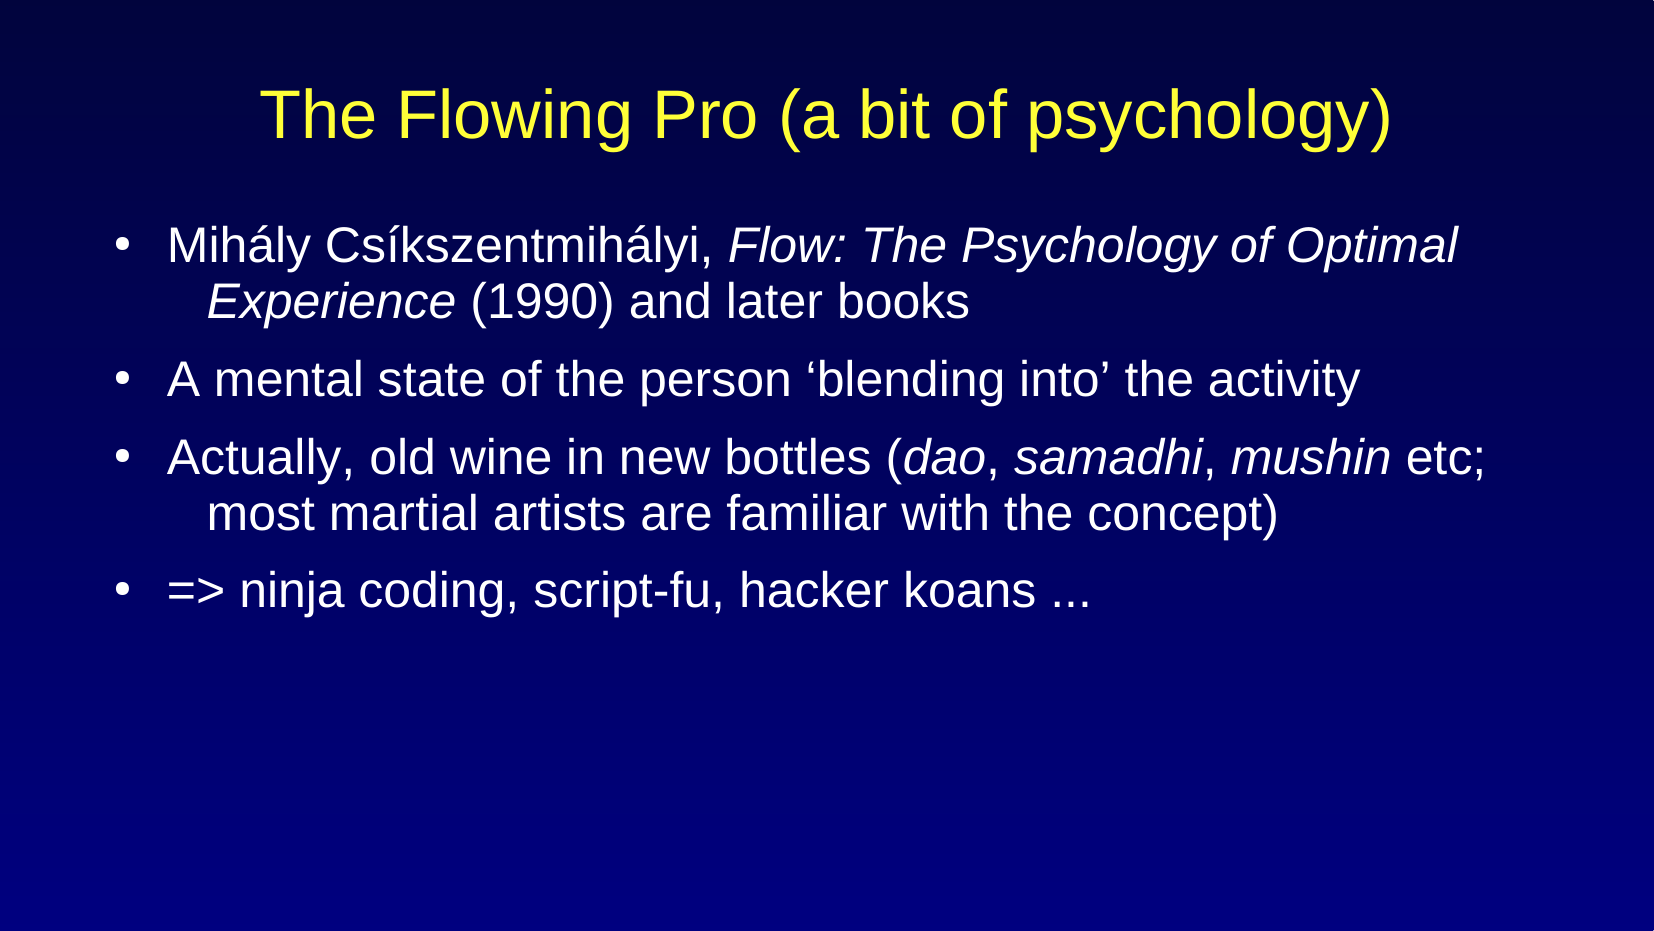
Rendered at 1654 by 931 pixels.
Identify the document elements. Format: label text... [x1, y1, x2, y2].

title The Flowing Pro (a bit of psychology) [82, 37, 1571, 193]
list Mihály Csíkszentmihályi, Flow: The Psychology of Optimal Experience (1990) and later books A mental state of the person ‘blending into’ the activity Actually, old wine in new bottles (dao, samadhi, mushin etc; most martial artists are familiar with the concept) => ninja coding, script-fu, hacker koans ... [82, 217, 1571, 758]
